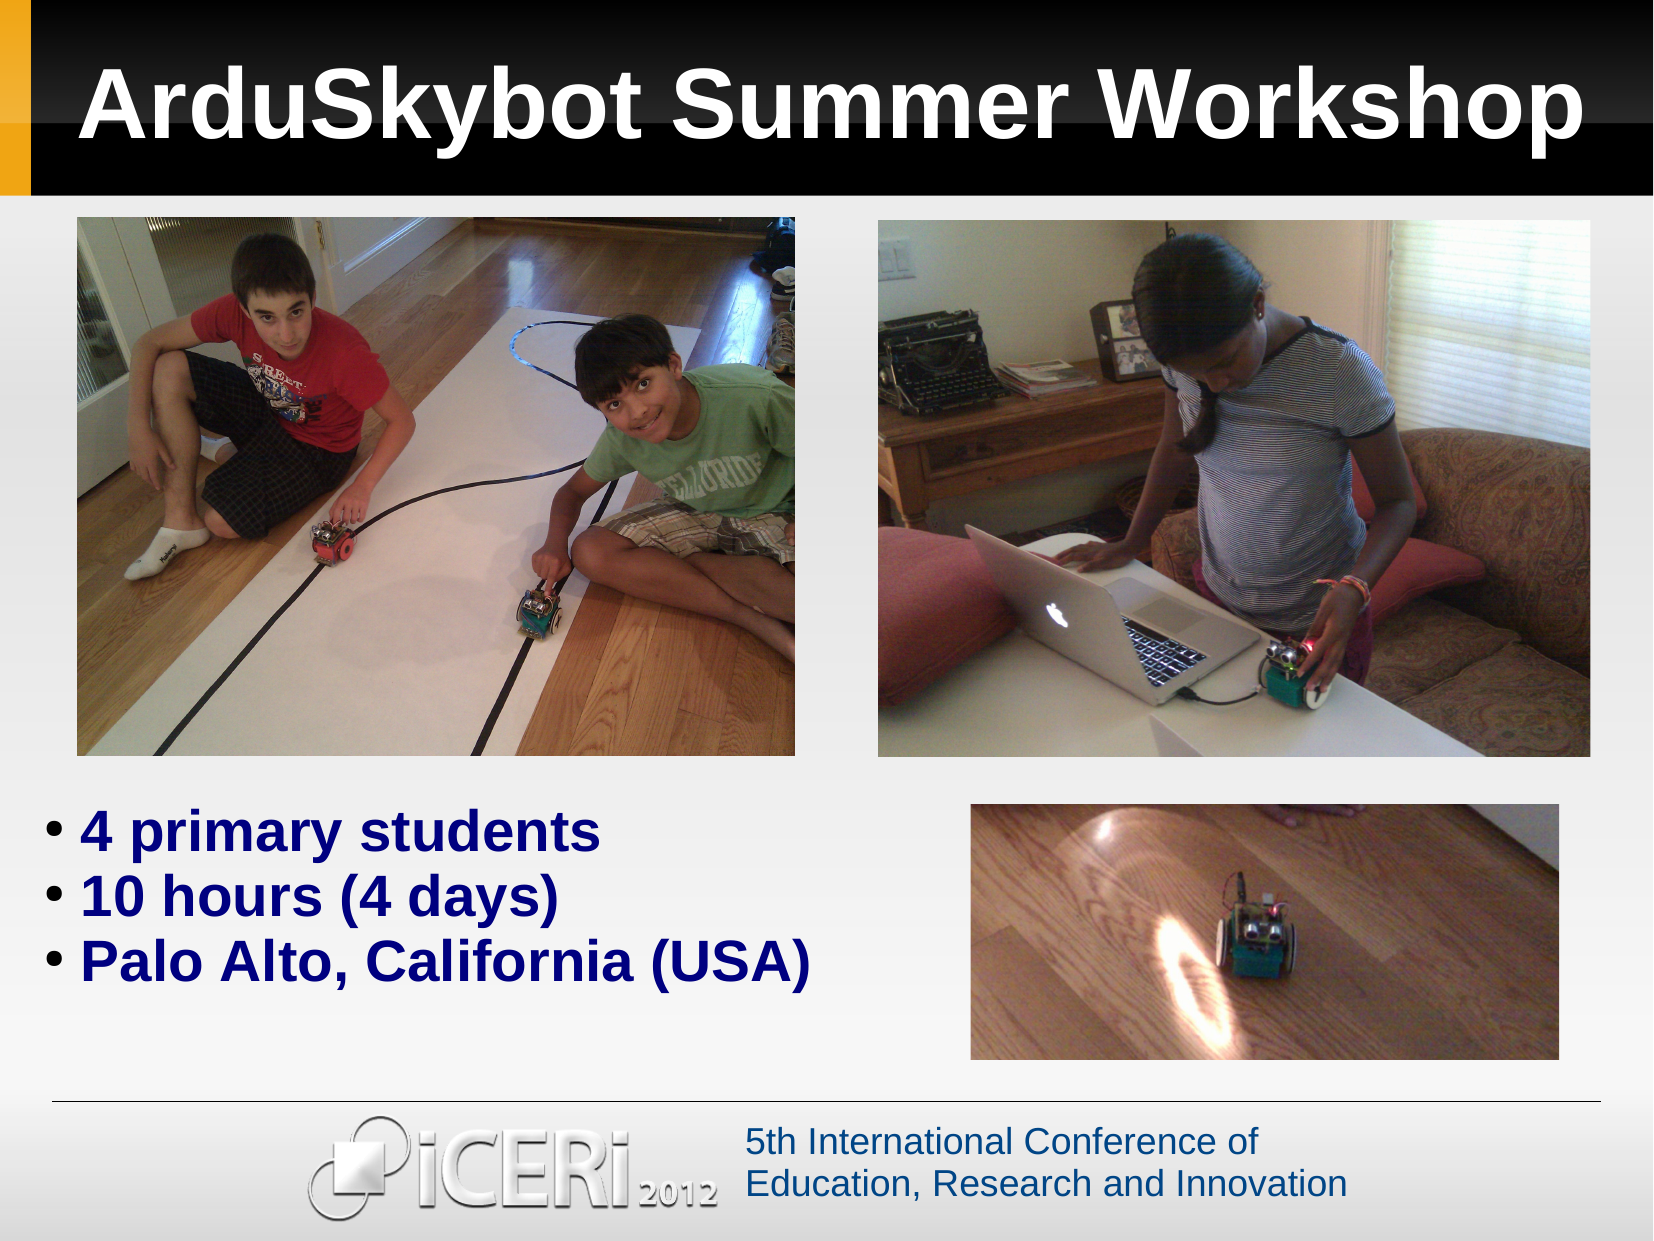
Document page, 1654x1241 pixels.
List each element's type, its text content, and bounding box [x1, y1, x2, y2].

picture [0, 0, 1654, 1241]
title ArduSkybot Summer Workshop [76, 0, 1627, 208]
text_box 4 primary students 10 hours (4 days) Palo Alto, California (USA) [29, 785, 940, 1141]
text_box 5th International Conference of Education, Research and Innovation [730, 1109, 1653, 1241]
